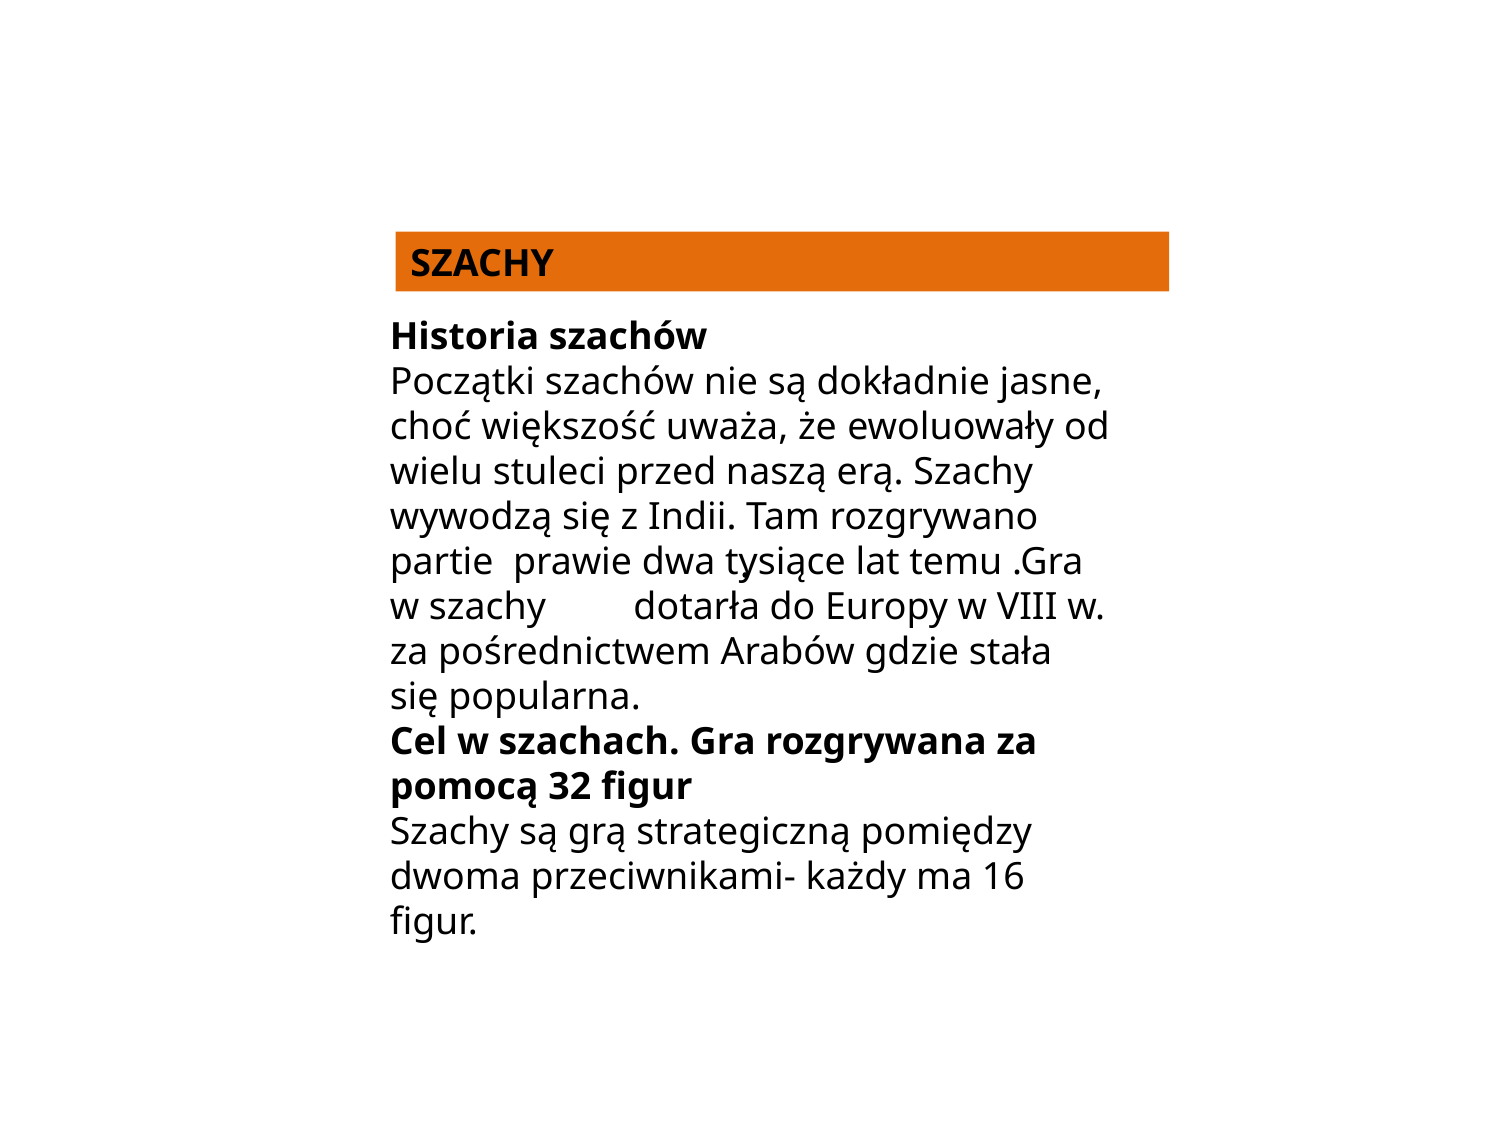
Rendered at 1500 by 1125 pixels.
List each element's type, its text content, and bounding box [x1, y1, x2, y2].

text_box SZACHY [395, 231, 1170, 292]
text_box Historia szachów Początki szachów nie są dokładnie jasne, choć większość uważa, że ​​ewoluowały od wielu stuleci przed naszą erą. Szachy wywodzą się z Indii. Tam rozgrywano partie prawie dwa tysiące lat temu .Gra w szachy dotarła do Europy w VIII w. za pośrednictwem Arabów gdzie stała się popularna. Cel w szachach. Gra rozgrywana za pomocą 32 figur Szachy są grą strategiczną pomiędzy dwoma przeciwnikami- każdy ma 16 figur. [374, 304, 1125, 950]
